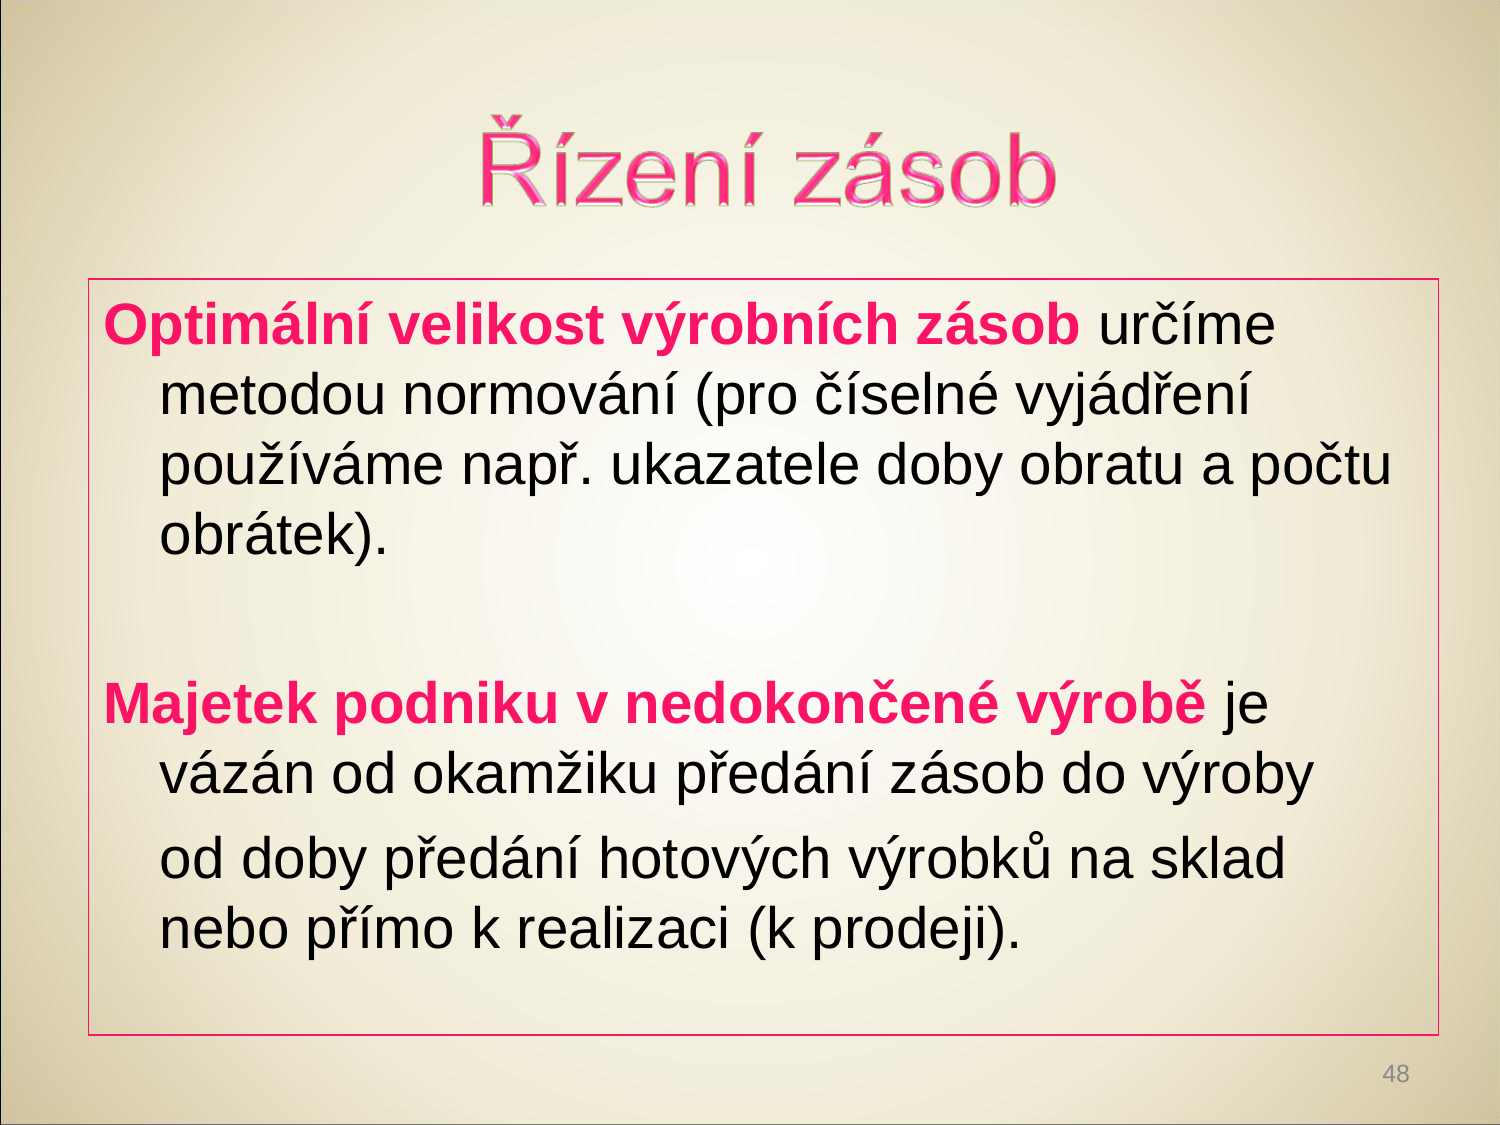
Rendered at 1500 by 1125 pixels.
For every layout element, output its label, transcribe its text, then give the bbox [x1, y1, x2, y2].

text_box <číslo> [1074, 1042, 1426, 1103]
picture [0, 0, 1500, 1125]
list Optimální velikost výrobních zásob určíme metodou normování (pro číselné vyjádření používáme např. ukazatele doby obratu a počtu obrátek). Majetek podniku v nedokončené výrobě je vázán od okamžiku předání zásob do výroby od doby předání hotových výrobků na sklad nebo přímo k realizaci (k prodeji). [88, 278, 1439, 1035]
